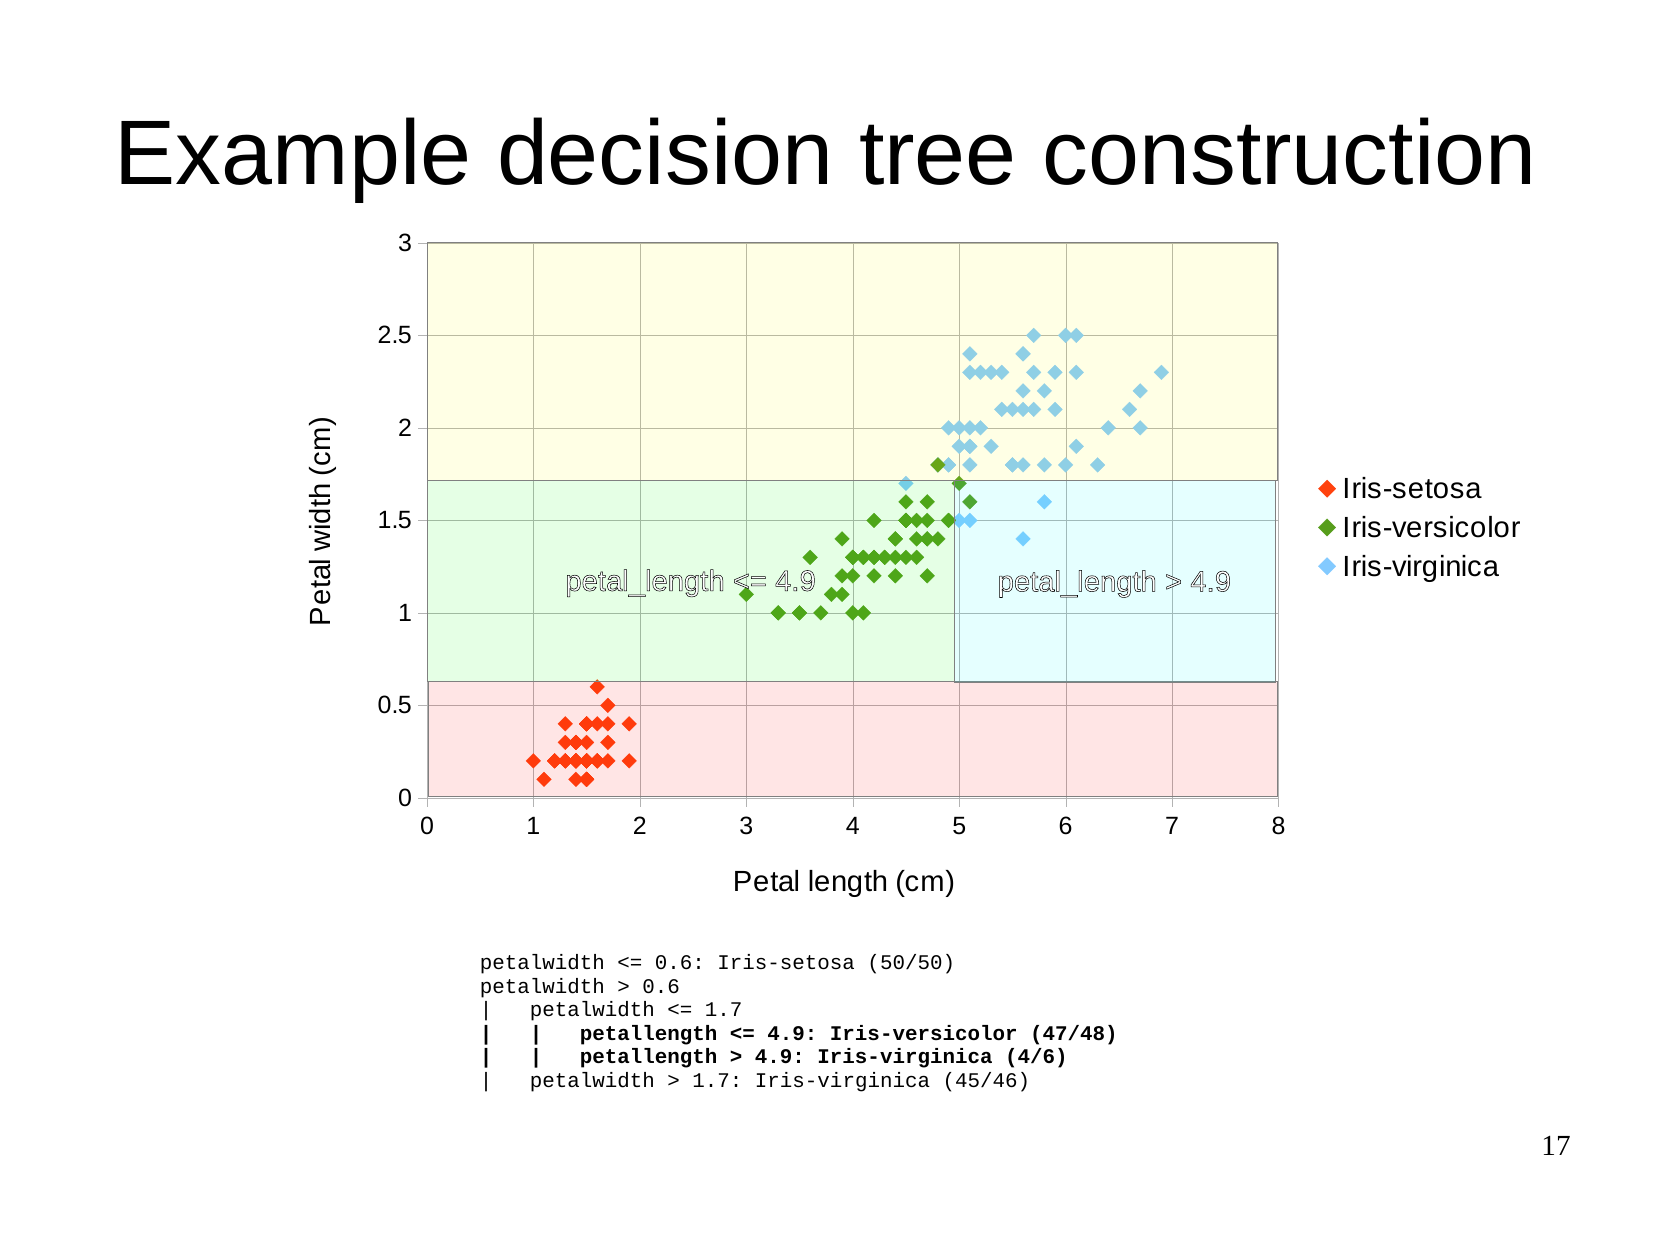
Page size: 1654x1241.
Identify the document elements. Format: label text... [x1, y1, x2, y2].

picture [1308, 466, 1531, 589]
picture [377, 257, 1286, 840]
text_box petal_length > 4.9 [954, 480, 1276, 683]
text_box [427, 242, 1278, 481]
text_box petal_length <= 4.9 [427, 481, 954, 682]
picture [294, 411, 346, 632]
text_box petalwidth <= 0.6: Iris-setosa (50/50) petalwidth > 0.6 | petalwidth <= 1.7 | | petallength <= 4.9: Iris-versicolor (47/48) | | petallength > 4.9: Iris-virginica (4/6) | petalwidth > 1.7: Iris-virginica (45/46) [465, 945, 1186, 1125]
picture [727, 856, 961, 907]
title Example decision tree construction [82, 49, 1571, 257]
text_box [428, 681, 1278, 797]
